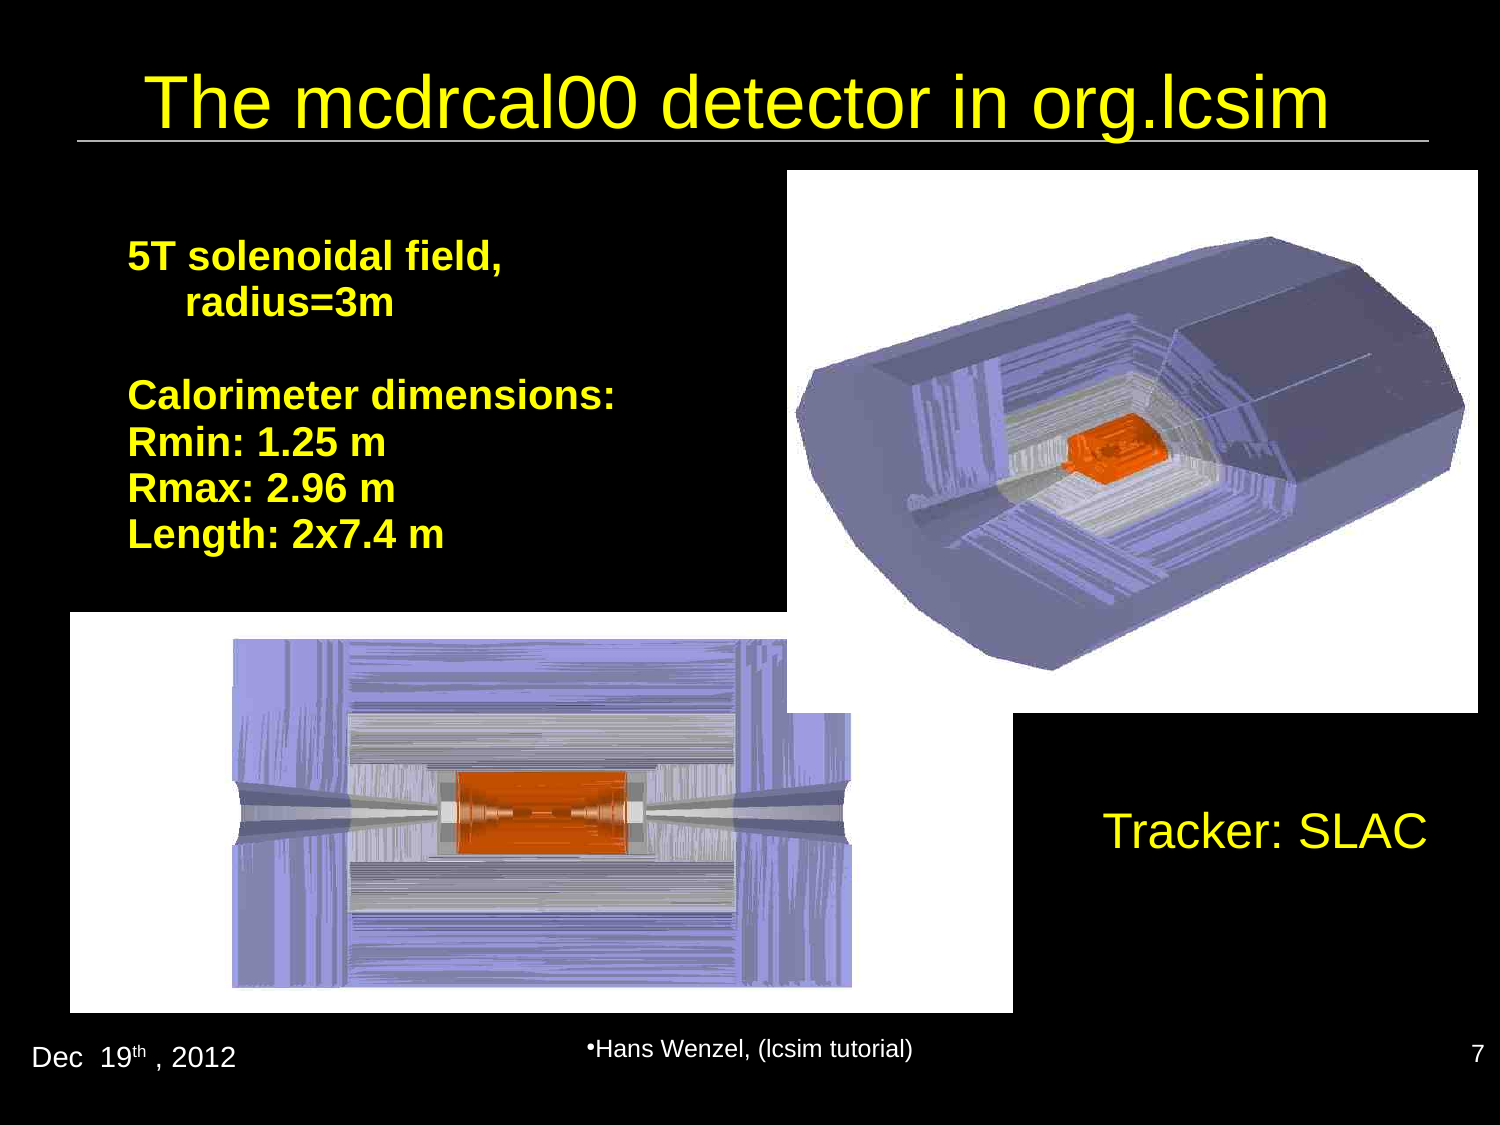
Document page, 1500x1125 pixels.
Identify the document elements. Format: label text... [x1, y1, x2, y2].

picture [70, 170, 1478, 1013]
title The mcdrcal00 detector in org.lcsim [62, 15, 1413, 189]
text_box 5T solenoidal field, radius=3m Calorimeter dimensions: Rmin: 1.25 m Rmax: 2.96 m Length: 2x7.4 m [112, 225, 632, 566]
text_box Tracker: SLAC [1087, 795, 1454, 867]
